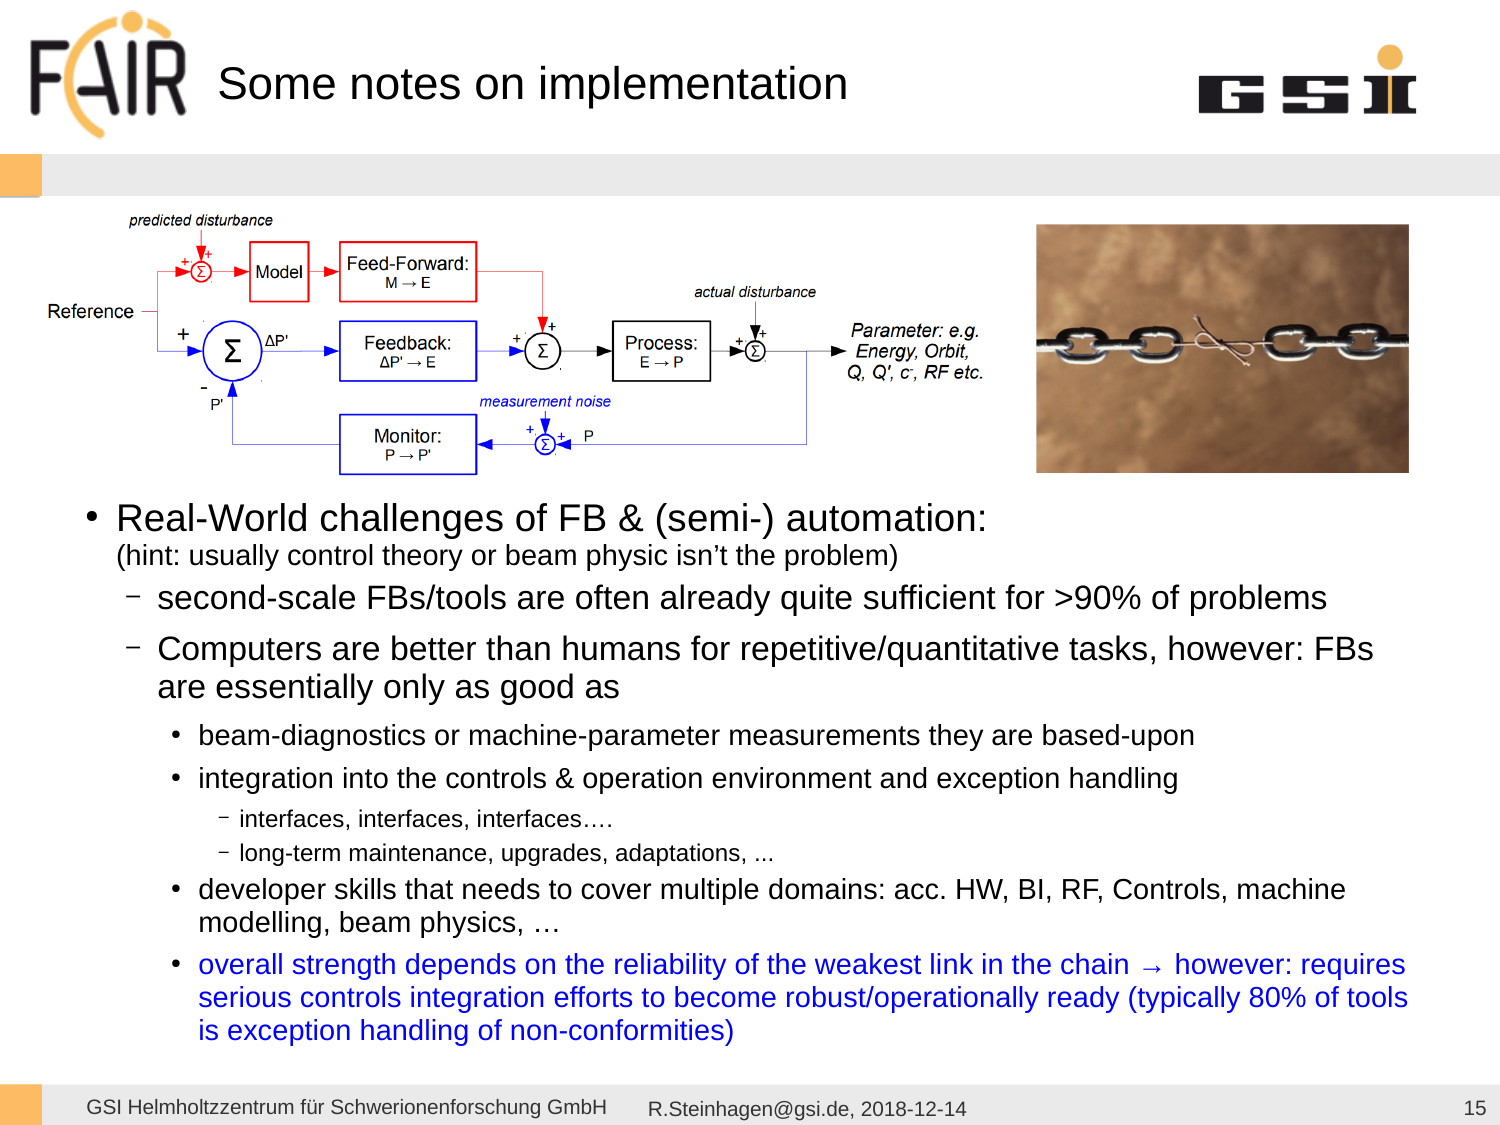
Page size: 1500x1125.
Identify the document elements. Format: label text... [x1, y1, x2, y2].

picture [30, 9, 187, 141]
title Some notes on implementation [217, 20, 1109, 147]
picture [1036, 224, 1409, 473]
picture [1197, 42, 1419, 117]
picture [41, 212, 988, 478]
list Real-World challenges of FB & (semi-) automation: (hint: usually control theory or beam physic isn’t the problem) second-scale FBs/tools are often already quite sufficient for >90% of problems Computers are better than humans for repetitive/quantitative tasks, however: FBs are essentially only as good as beam-diagnostics or machine-parameter measurements they are based-upon integration into the controls & operation environment and exception handling interfaces, interfaces, interfaces…. long-term maintenance, upgrades, adaptations, ... developer skills that needs to cover multiple domains: acc. HW, BI, RF, Controls, machine modelling, beam physics, … overall strength depends on the reliability of the weakest link in the chain → however: requires serious controls integration efforts to become robust/operationally ready (typically 80% of tools is exception handling of non-conformities) [75, 496, 1418, 1052]
